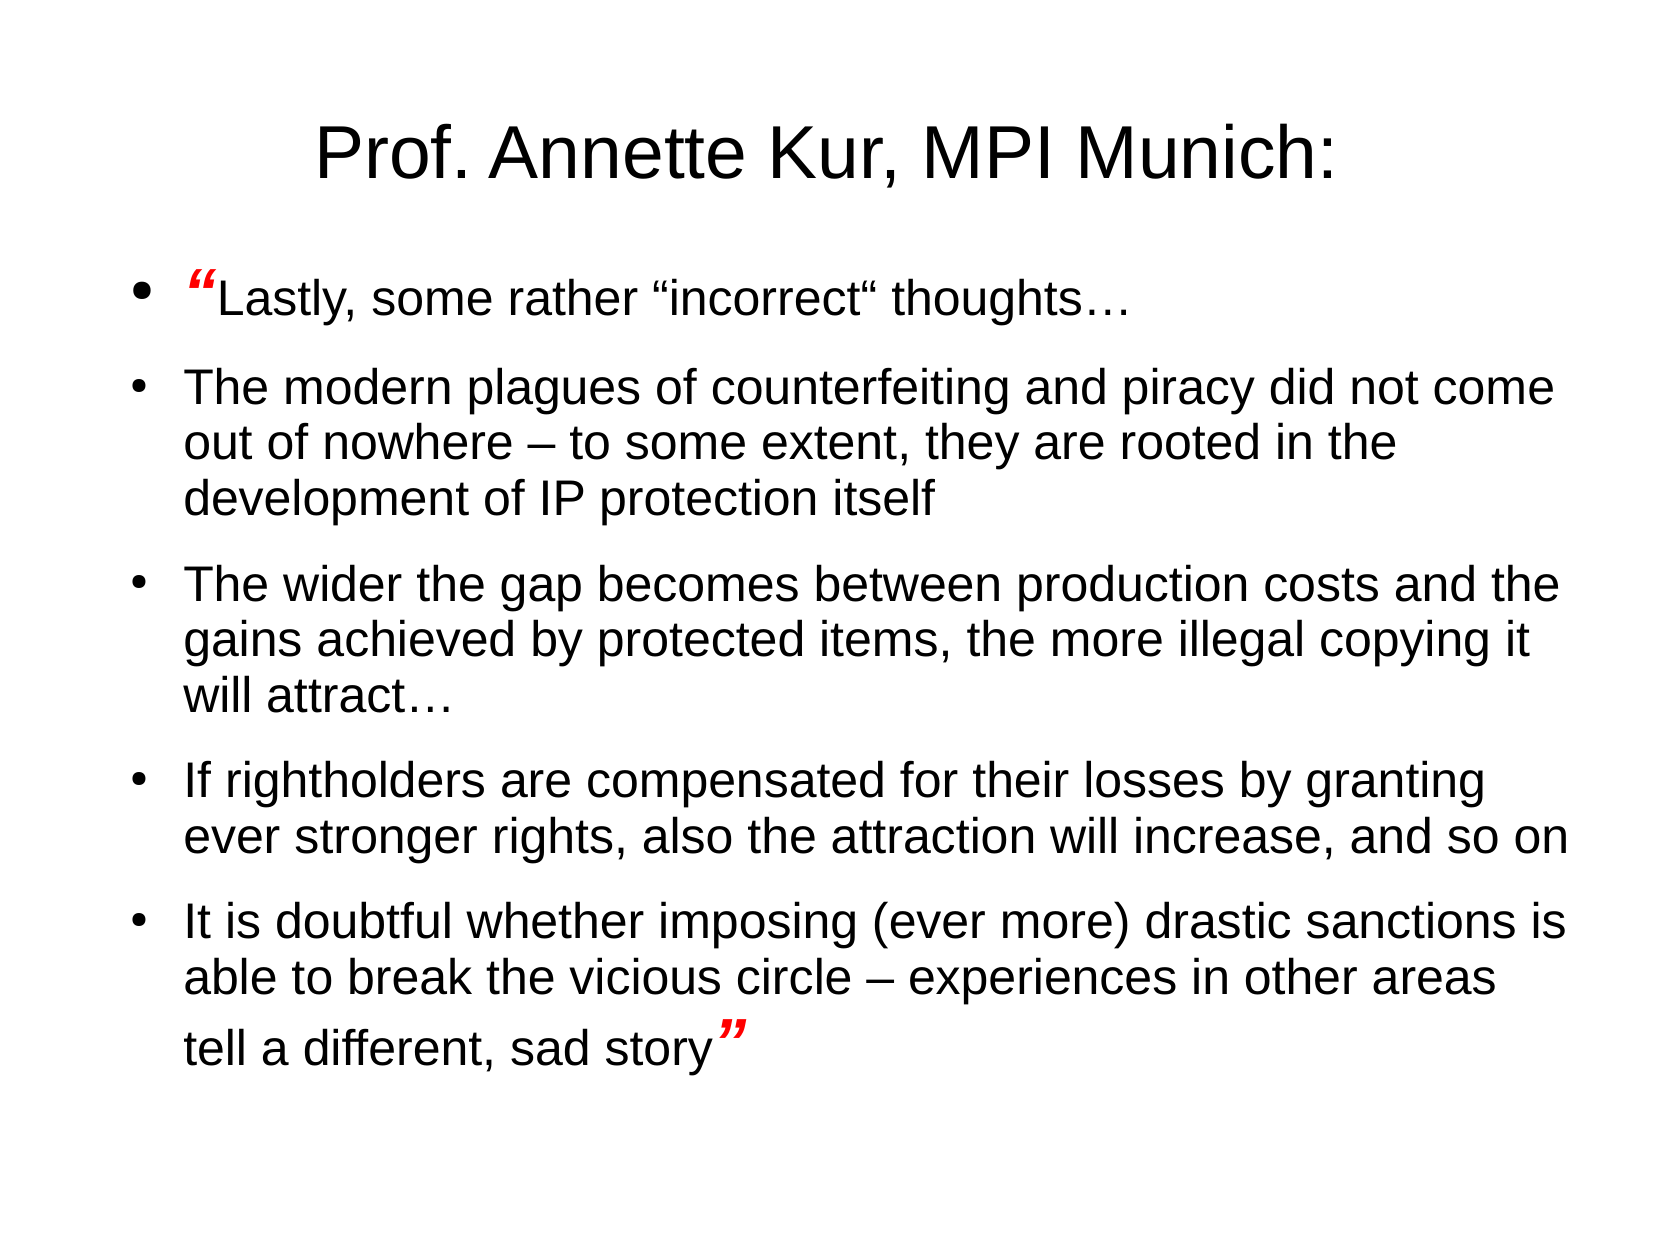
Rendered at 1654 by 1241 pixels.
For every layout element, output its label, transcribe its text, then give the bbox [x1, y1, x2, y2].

title Prof. Annette Kur, MPI Munich: [82, 49, 1571, 257]
list “Lastly, some rather “incorrect“ thoughts… The modern plagues of counterfeiting and piracy did not come out of nowhere – to some extent, they are rooted in the development of IP protection itself The wider the gap becomes between production costs and the gains achieved by protected items, the more illegal copying it will attract… If rightholders are compensated for their losses by granting ever stronger rights, also the attraction will increase, and so on It is doubtful whether imposing (ever more) drastic sanctions is able to break the vicious circle – experiences in other areas tell a different, sad story” [112, 254, 1572, 1163]
